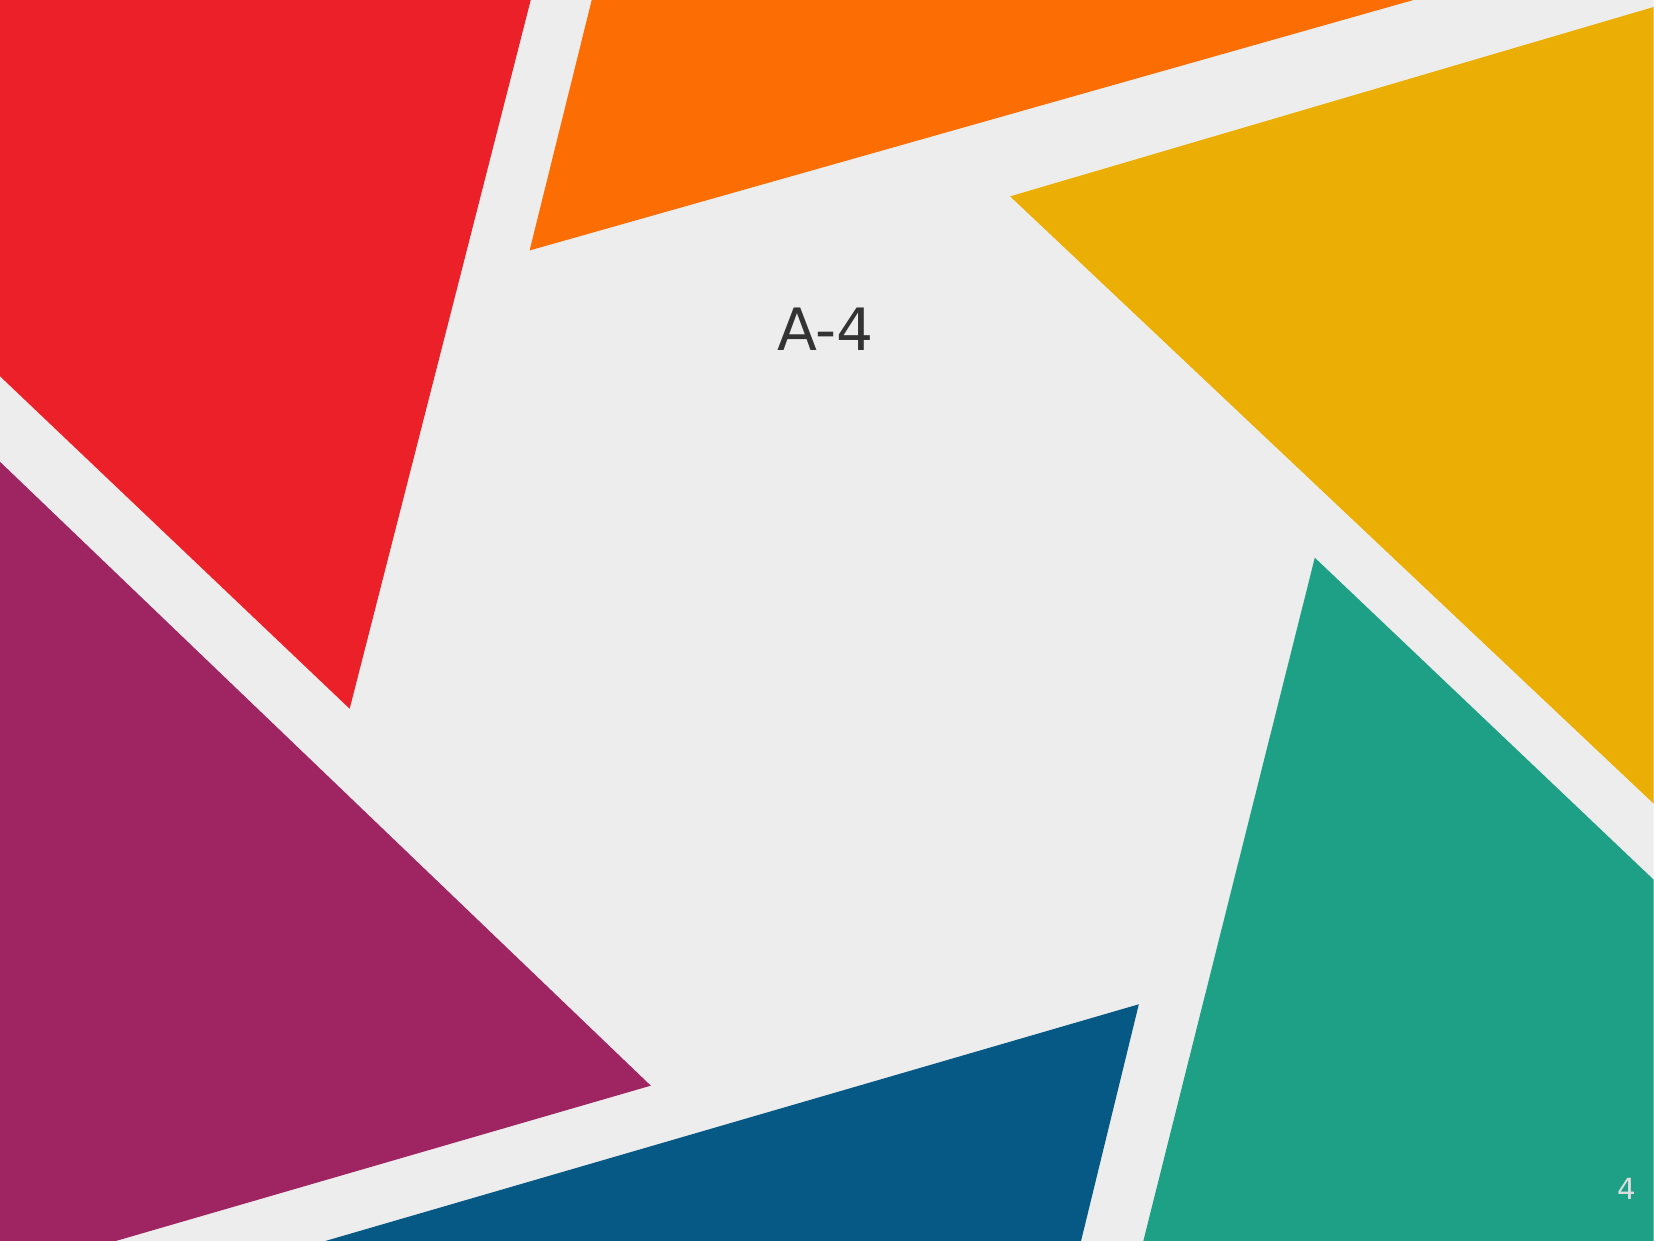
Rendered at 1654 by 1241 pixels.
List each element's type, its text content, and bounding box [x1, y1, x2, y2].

title A-4 [467, 226, 1185, 434]
